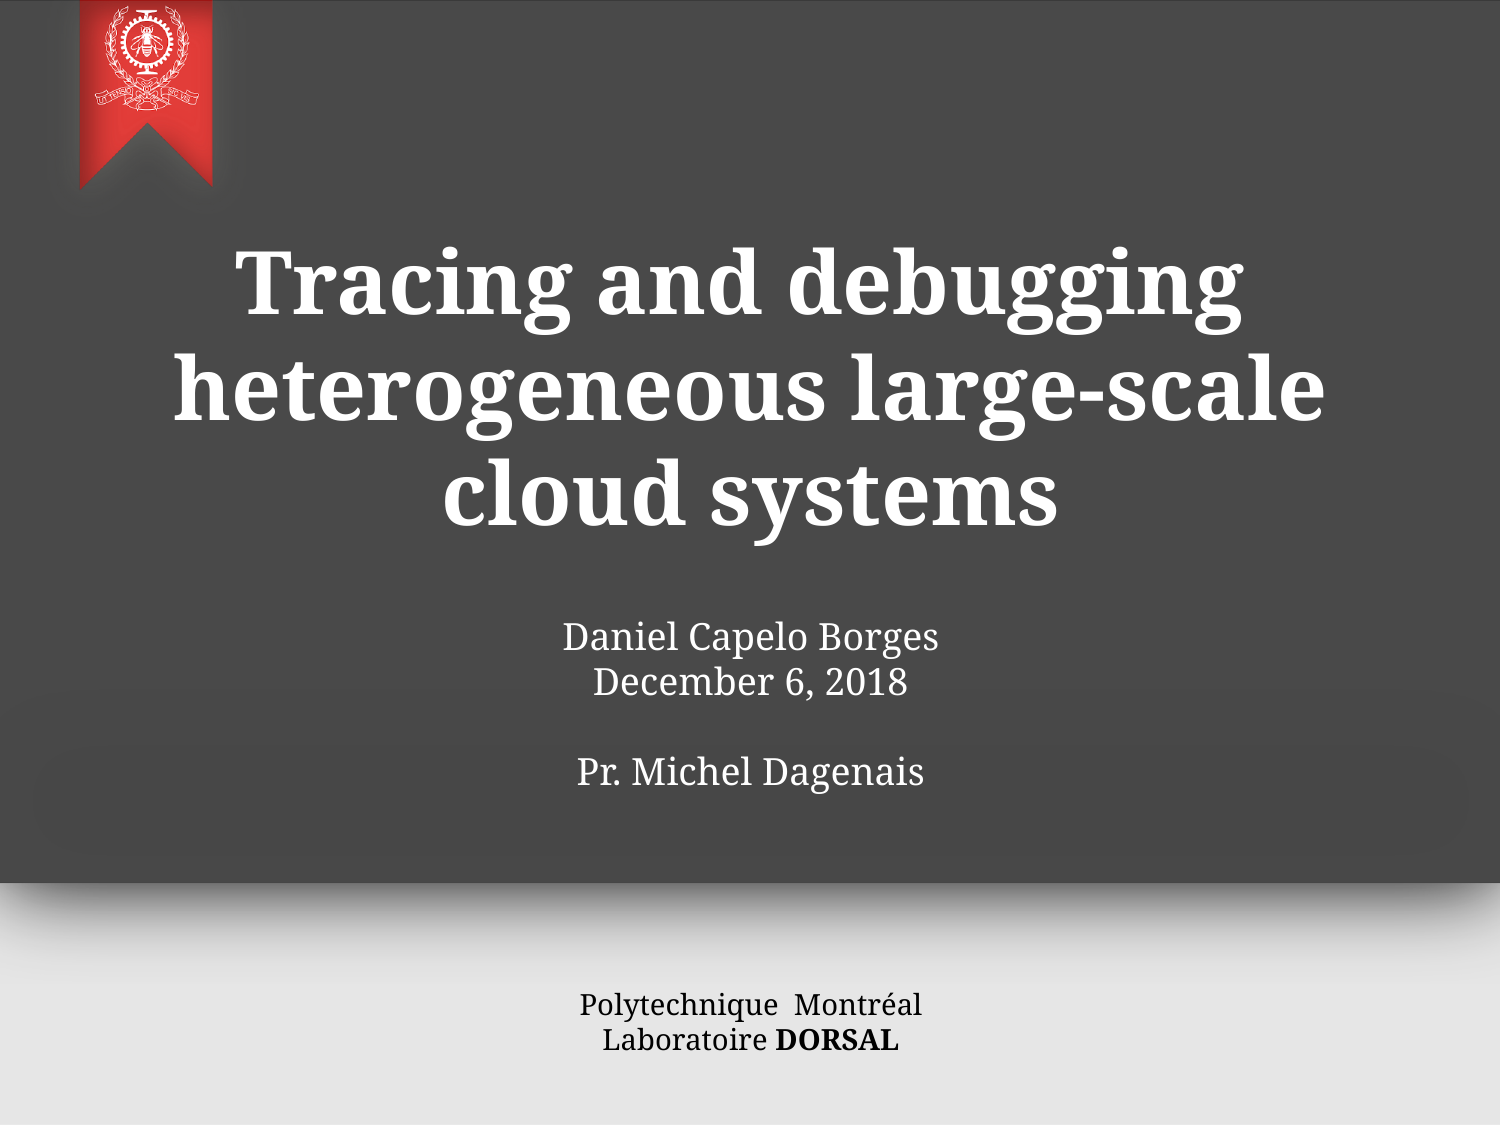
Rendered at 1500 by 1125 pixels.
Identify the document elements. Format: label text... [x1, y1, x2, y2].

subtitle Daniel Capelo Borges December 6, 2018 Pr. Michel Dagenais [79, 597, 1423, 846]
title Tracing and debugging heterogeneous large-scale cloud systems [79, 116, 1423, 558]
picture [0, 0, 1500, 1125]
